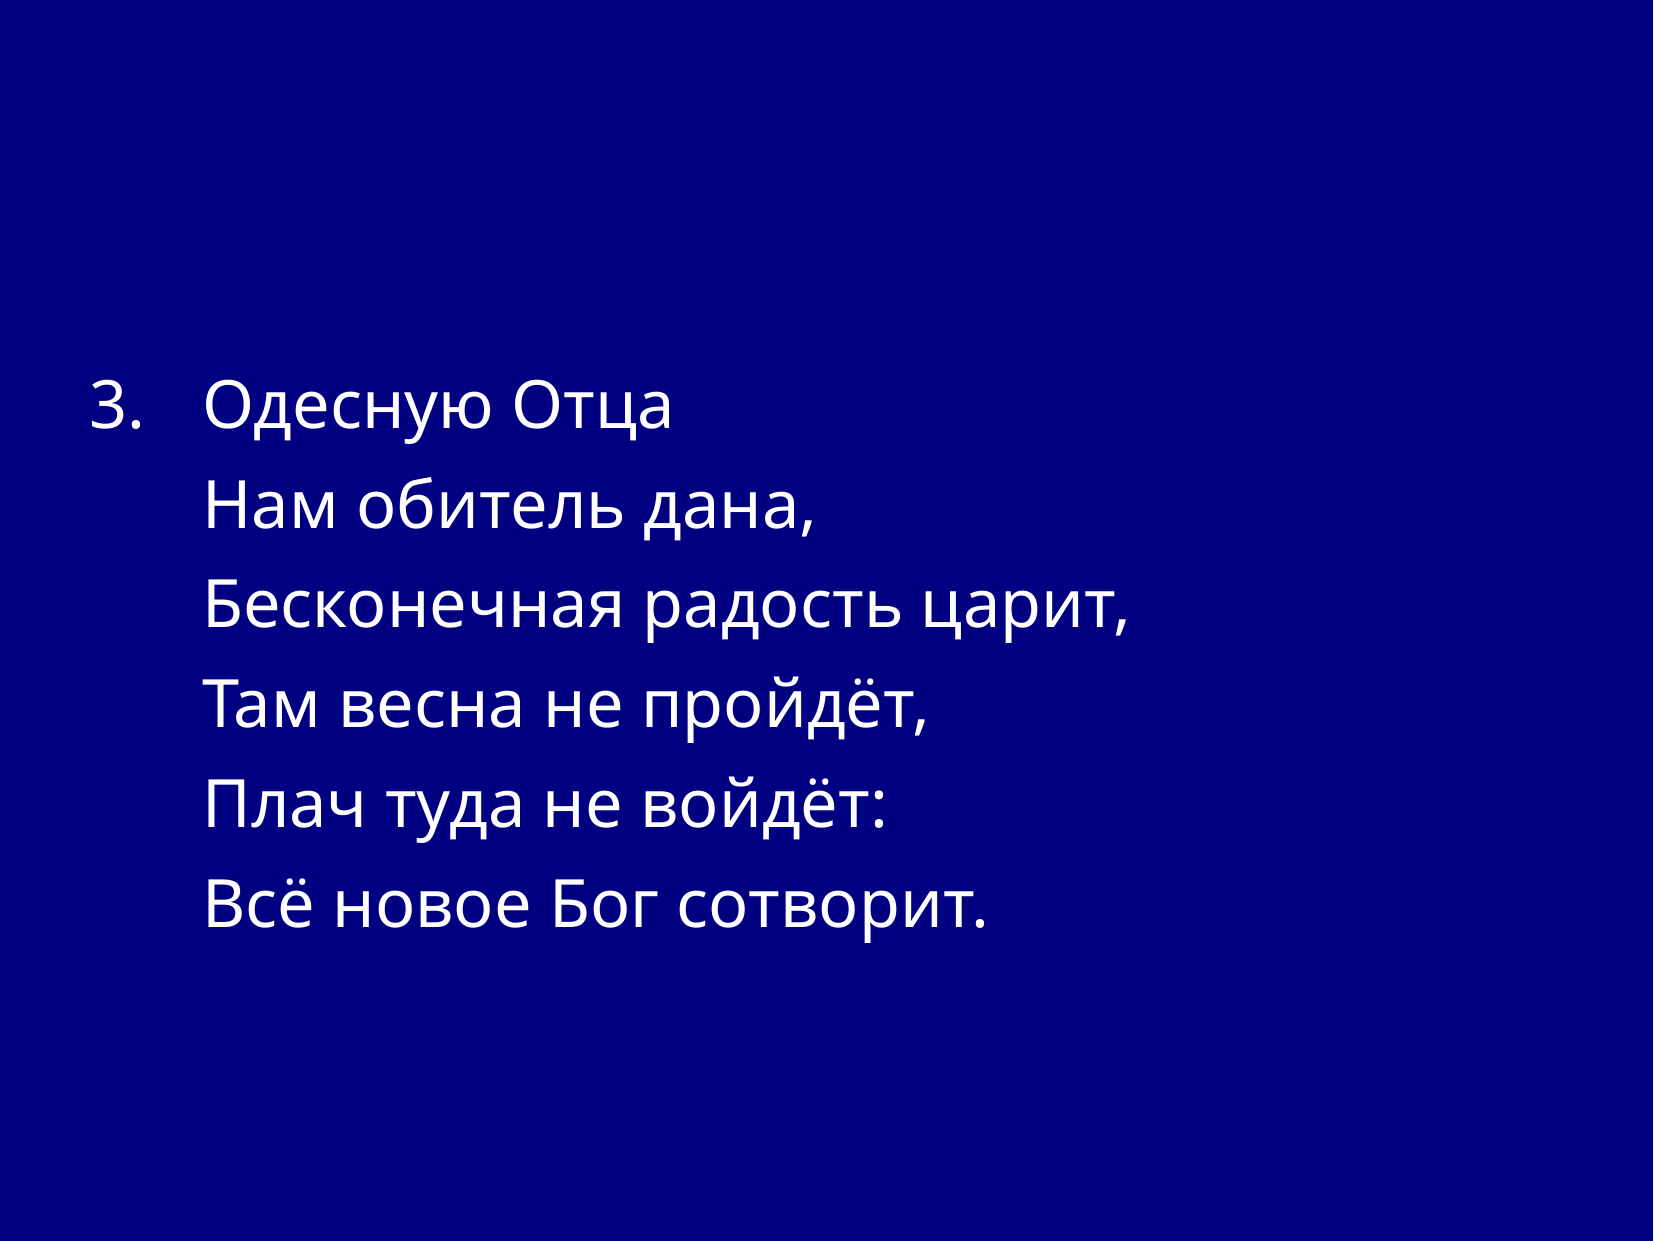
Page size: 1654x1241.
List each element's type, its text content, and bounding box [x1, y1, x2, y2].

text_box 3. Одесную Отца Нам обитель дана, Бесконечная радость царит, Там весна не пройдёт, Плач туда не войдёт: Всё новое Бог сотворит. [75, 150, 1576, 1163]
